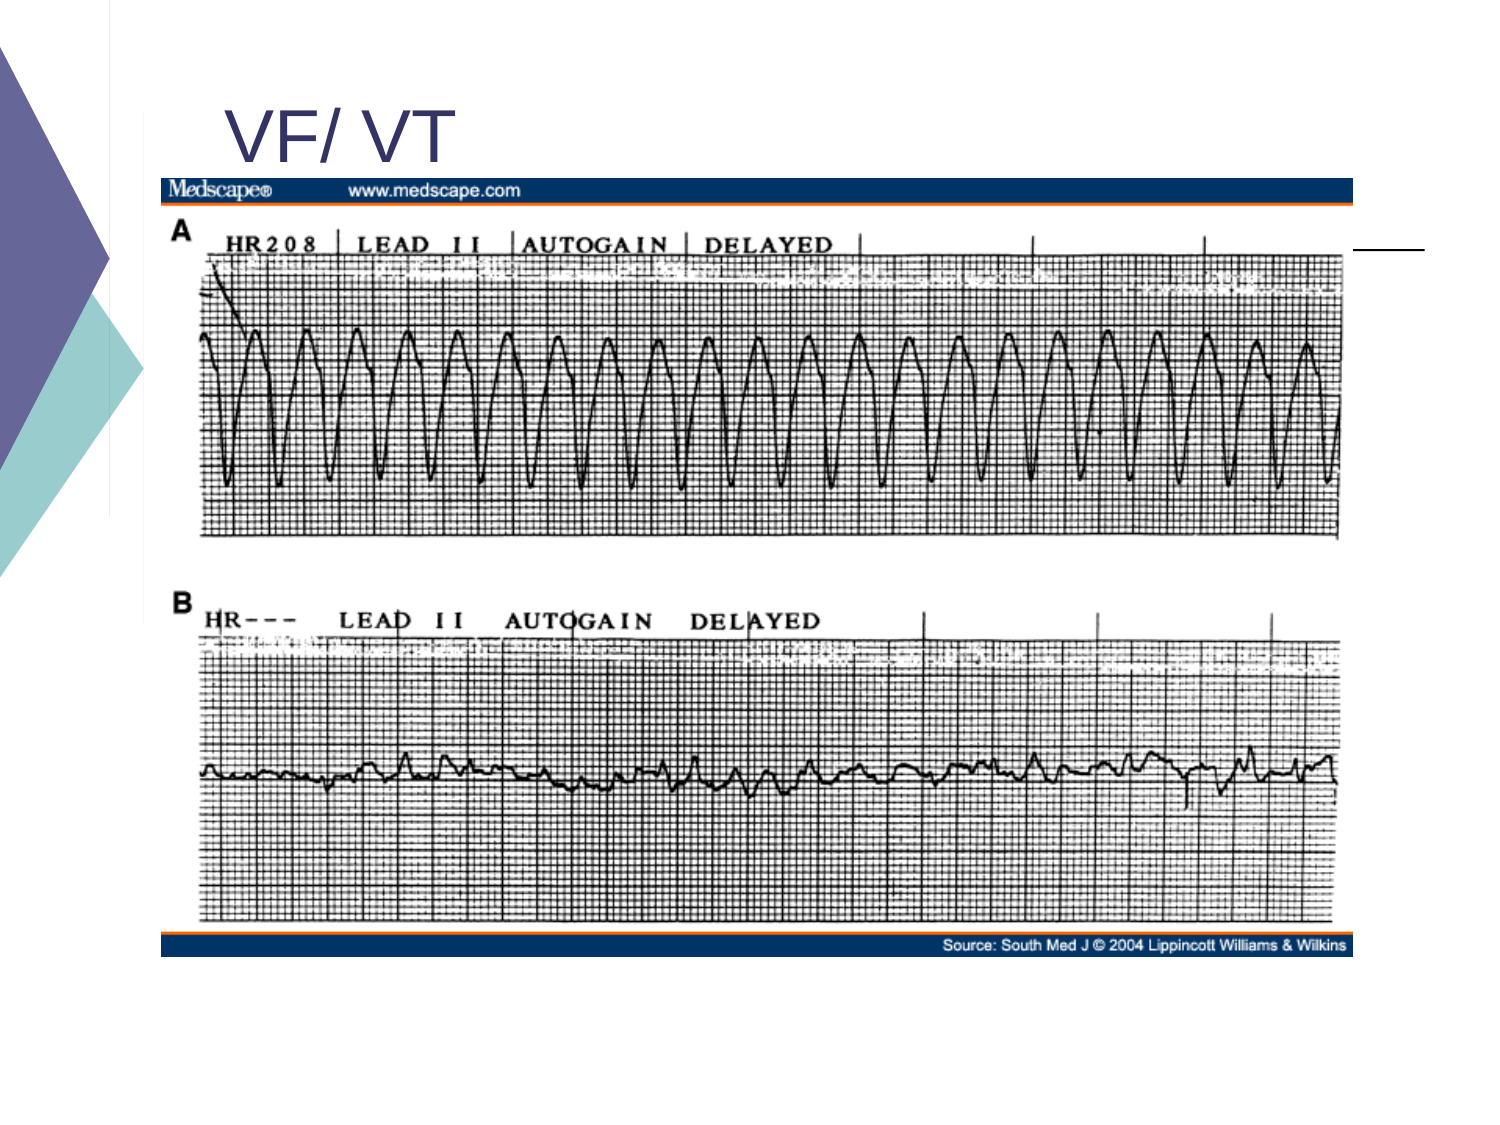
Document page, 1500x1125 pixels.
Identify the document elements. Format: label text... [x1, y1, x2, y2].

picture [161, 178, 1353, 957]
title VF/ VT [224, 41, 1425, 237]
